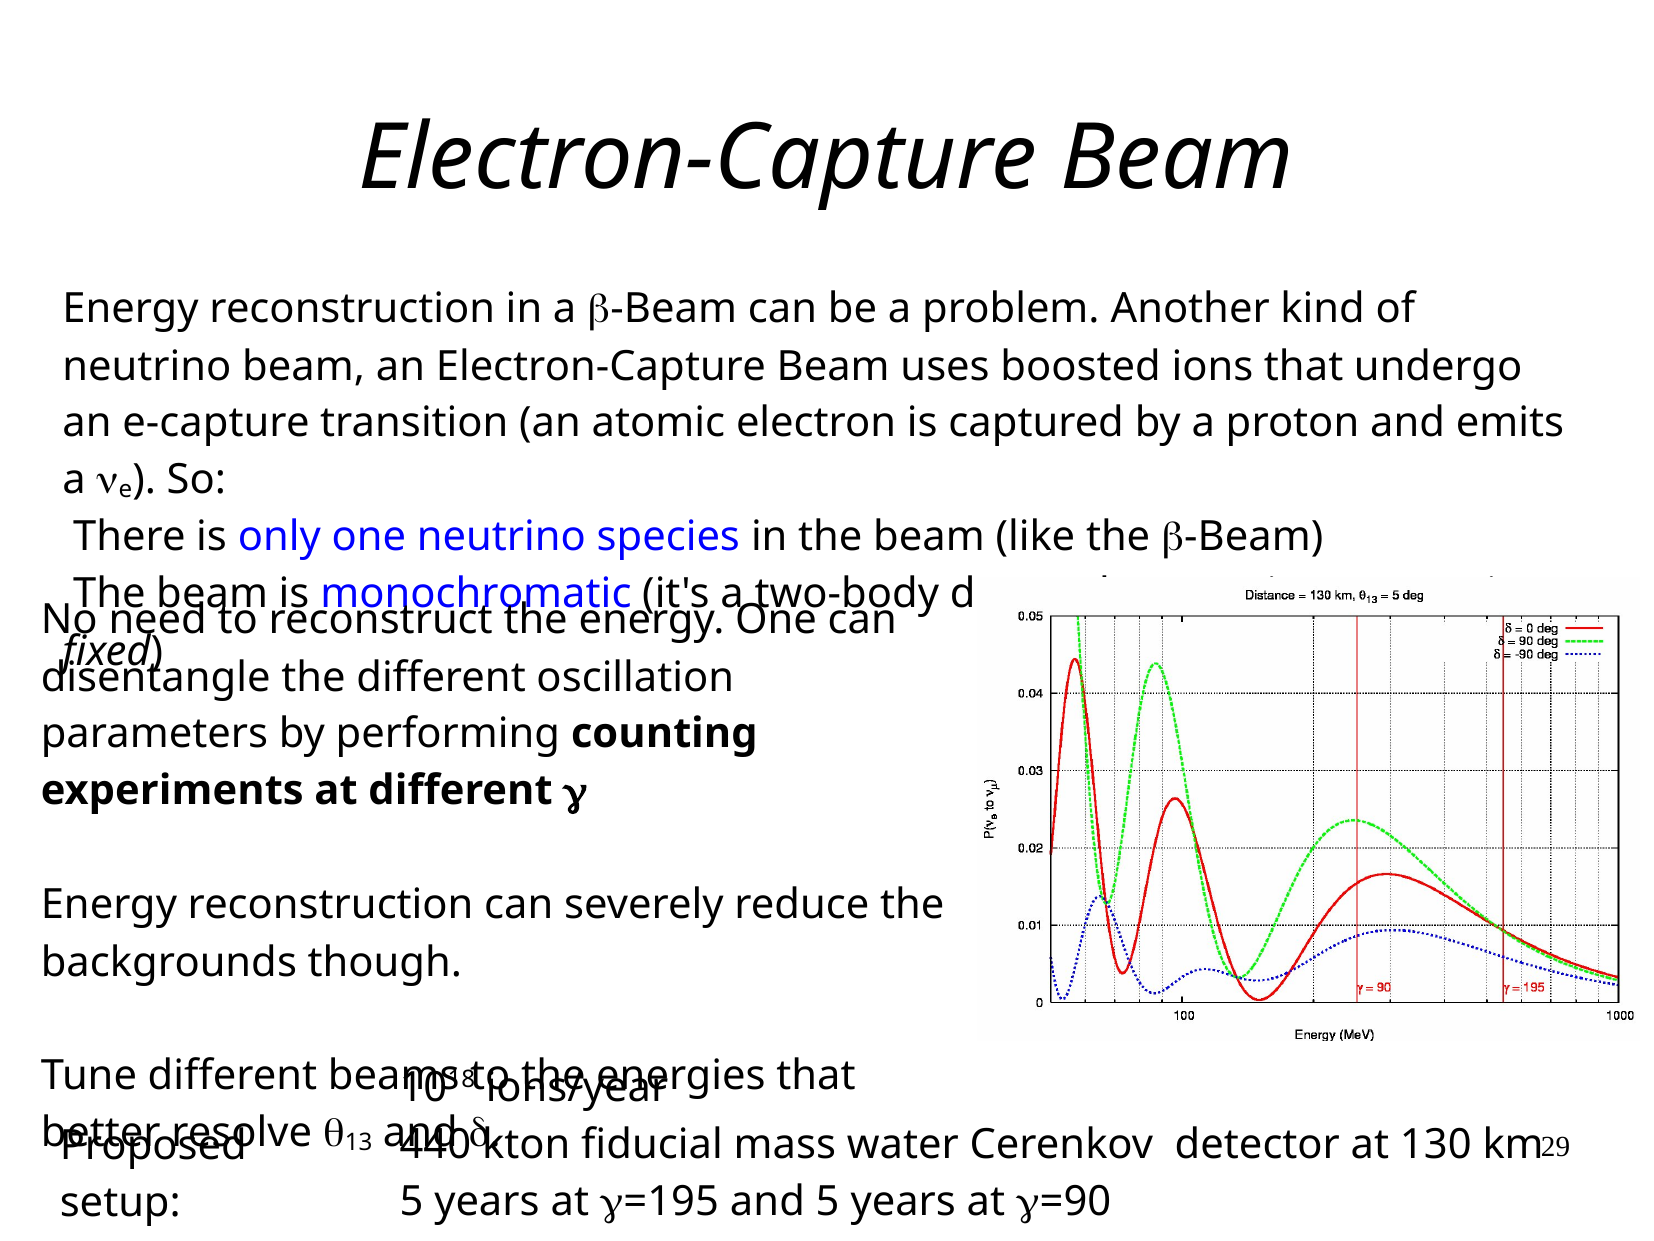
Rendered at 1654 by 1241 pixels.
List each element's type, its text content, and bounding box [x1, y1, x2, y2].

picture [977, 577, 1640, 1041]
text_box Proposed setup: [44, 1106, 384, 1172]
title Electron-Capture Beam [82, 49, 1571, 257]
text_box 1018 ions/year 440 kton fiducial mass water Cerenkov detector at 130 km 5 years at g=195 and 5 years at g=90 [384, 1048, 1575, 1221]
text_box Energy reconstruction in a b-Beam can be a problem. Another kind of neutrino beam, an Electron-Capture Beam uses boosted ions that undergo an e-capture transition (an atomic electron is captured by a proton and emits a ne). So: There is only one neutrino species in the beam (like the b-Beam) The beam is monochromatic (it's a two-body decay, the neutrino energy is fixed) [47, 270, 1592, 563]
text_box No need to reconstruct the energy. One can disentangle the different oscillation parameters by performing counting experiments at different g Energy reconstruction can severely reduce the backgrounds though. Tune different beams to the energies that better resolve q13 and d. [26, 581, 978, 1069]
